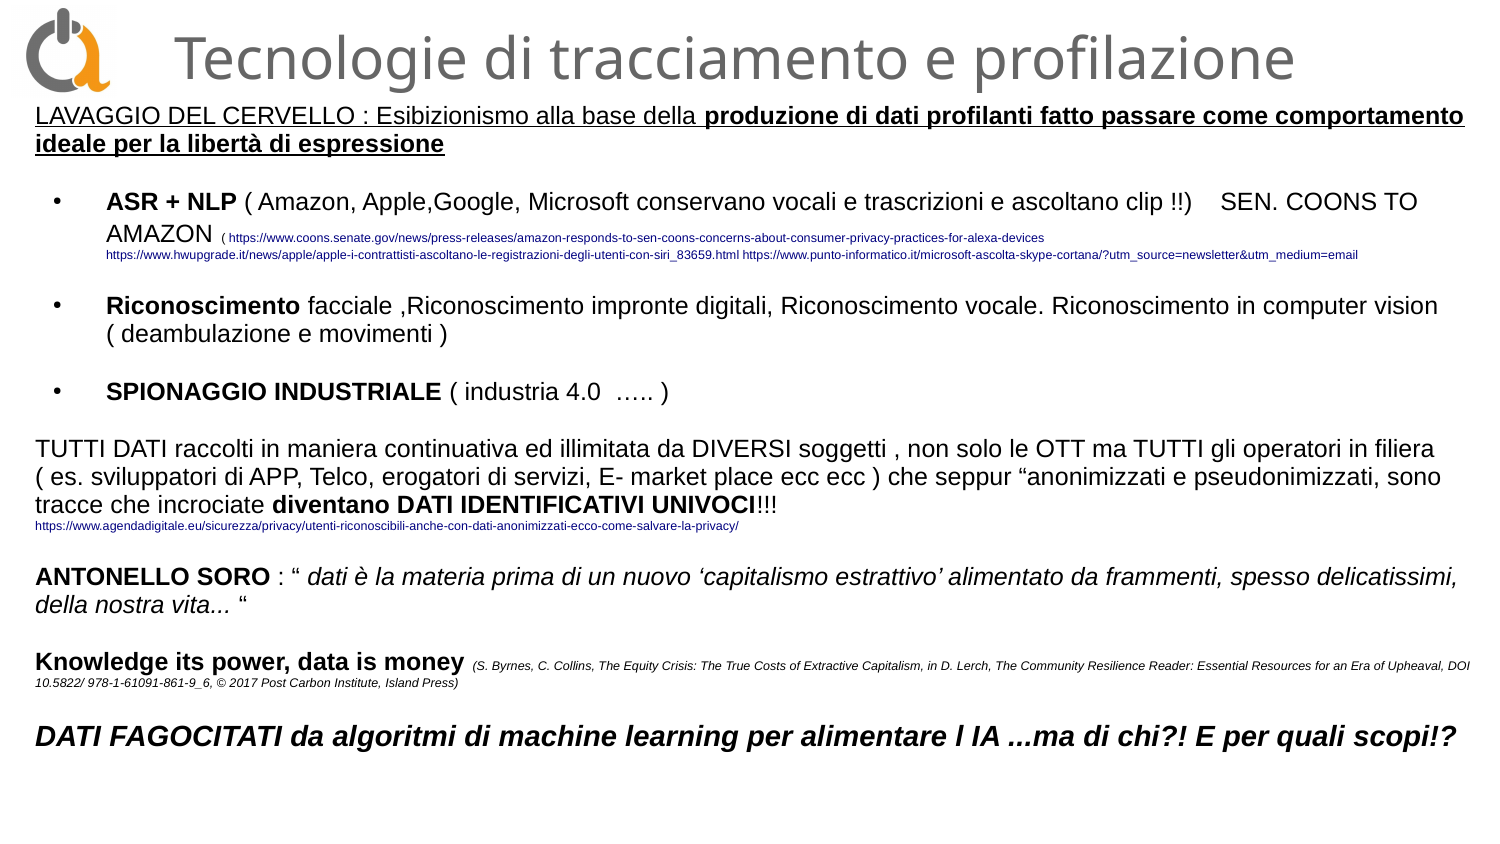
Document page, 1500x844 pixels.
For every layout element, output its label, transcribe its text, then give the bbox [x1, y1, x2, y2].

list LAVAGGIO DEL CERVELLO : Esibizionismo alla base della produzione di dati profilanti fatto passare come comportamento ideale per la libertà di espressione ASR + NLP ( Amazon, Apple,Google, Microsoft conservano vocali e trascrizioni e ascoltano clip !!) SEN. COONS TO AMAZON ( https://www.coons.senate.gov/news/press-releases/amazon-responds-to-sen-coons-concerns-about-consumer-privacy-practices-for-alexa-devices https://www.hwupgrade.it/news/apple/apple-i-contrattisti-ascoltano-le-registrazioni-degli-utenti-con-siri_83659.html https://www.punto-informatico.it/microsoft-ascolta-skype-cortana/?utm_source=newsletter&utm_medium=email Riconoscimento facciale ,Riconoscimento impronte digitali, Riconoscimento vocale. Riconoscimento in computer vision ( deambulazione e movimenti ) SPIONAGGIO INDUSTRIALE ( industria 4.0 ….. ) TUTTI DATI raccolti in maniera continuativa ed illimitata da DIVERSI soggetti , non solo le OTT ma TUTTI gli operatori in filiera ( es. sviluppatori di APP, Telco, erogatori di servizi, E- market place ecc ecc ) che seppur “anonimizzati e pseudonimizzati, sono tracce che incrociate diventano DATI IDENTIFICATIVI UNIVOCI!!! https://www.agendadigitale.eu/sicurezza/privacy/utenti-riconoscibili-anche-con-dati-anonimizzati-ecco-come-salvare-la-privacy/ ANTONELLO SORO : “ dati è la materia prima di un nuovo ‘capitalismo estrattivo’ alimentato da frammenti, spesso delicatissimi, della nostra vita... “ Knowledge its power, data is money (S. Byrnes, C. Collins, The Equity Crisis: The True Costs of Extractive Capitalism, in D. Lerch, The Community Resilience Reader: Essential Resources for an Era of Upheaval, DOI 10.5822/ 978-1-61091-861-9_6, © 2017 Post Carbon Institute, Island Press) DATI FAGOCITATI da algoritmi di machine learning per alimentare l IA ...ma di chi?! E per quali scopi!? [35, 102, 1475, 844]
title Tecnologie di tracciamento e profilazione [174, 14, 1415, 99]
picture [11, 5, 117, 98]
